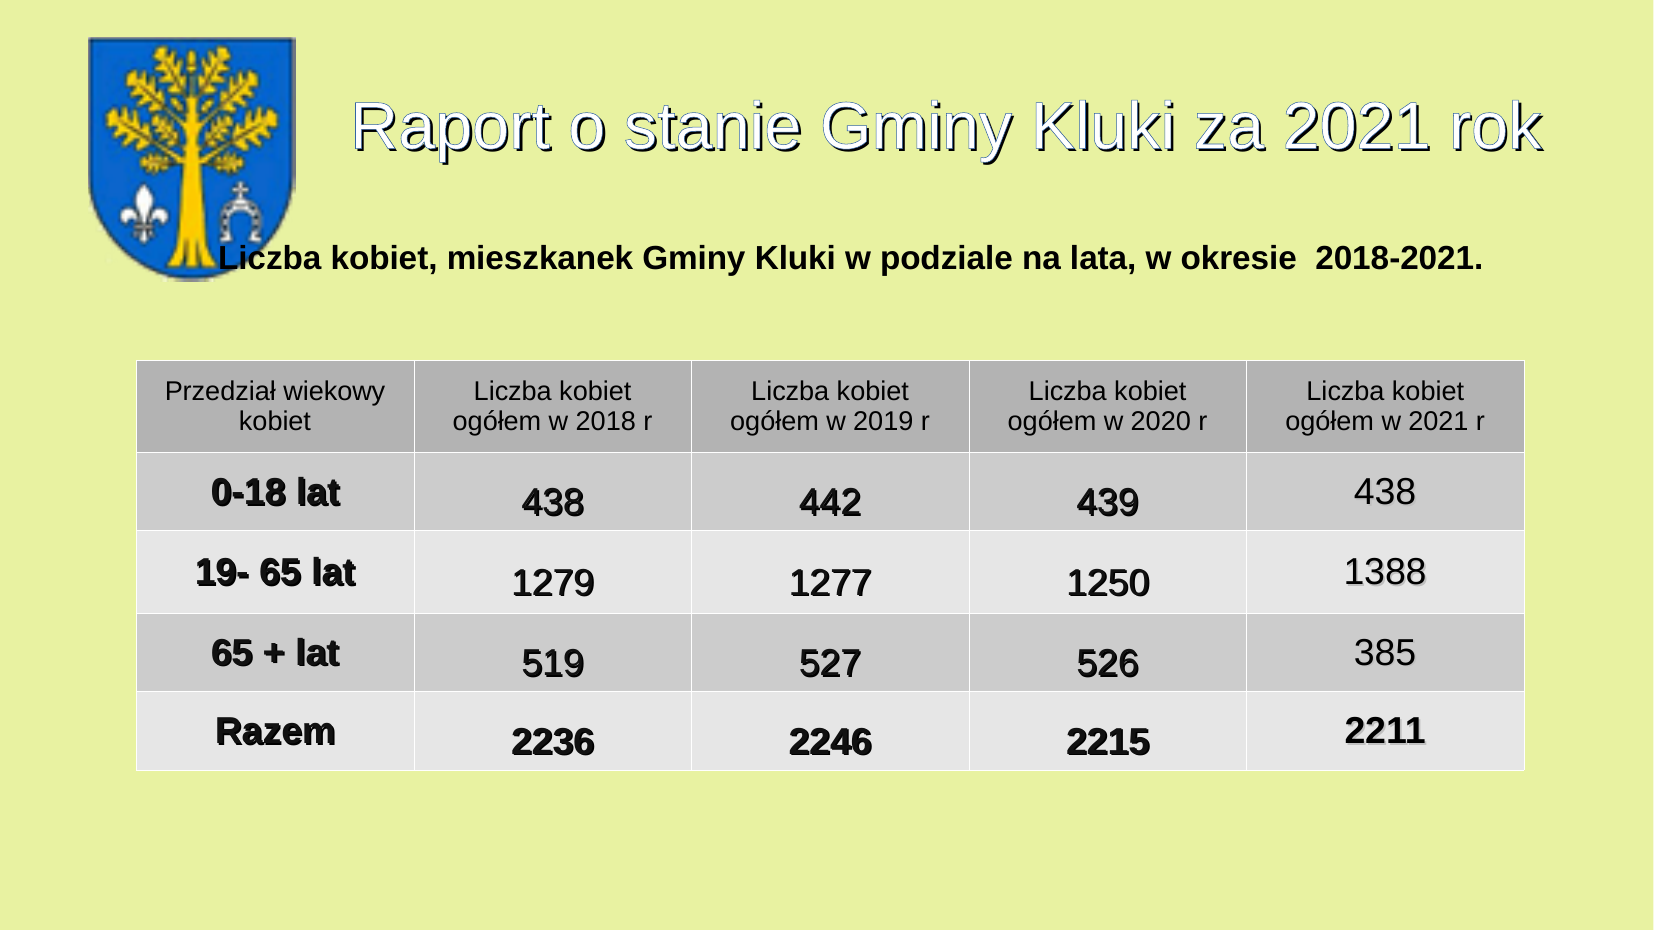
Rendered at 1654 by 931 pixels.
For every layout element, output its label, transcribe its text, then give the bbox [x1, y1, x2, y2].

table_header Liczba kobiet ogółem w 2021 r [1247, 361, 1524, 452]
table_cell 2215 [970, 692, 1246, 770]
table_cell 442 [692, 453, 969, 530]
table_cell 527 [692, 614, 969, 691]
table_cell 438 [415, 453, 691, 530]
table_cell 65 + lat [137, 614, 414, 691]
table_cell 1279 [415, 531, 691, 613]
table_cell 1250 [970, 531, 1246, 613]
table_cell 1388 [1247, 531, 1524, 613]
table_cell 439 [970, 453, 1246, 530]
table_cell 0-18 lat [137, 453, 414, 530]
table_cell 1277 [692, 531, 969, 613]
table_cell Razem [137, 692, 414, 770]
table_cell 526 [970, 614, 1246, 691]
table_cell 438 [1247, 453, 1524, 530]
subtitle Liczba kobiet, mieszkanek Gminy Kluki w podziale na lata, w okresie 2018-2021. [147, 220, 1565, 768]
table_header Przedział wiekowy kobiet [137, 361, 414, 452]
table_header Liczba kobiet ogółem w 2019 r [692, 361, 969, 452]
table_cell 19- 65 lat [137, 531, 414, 613]
table_cell 2246 [692, 692, 969, 770]
table_cell 385 [1247, 614, 1524, 691]
picture [88, 37, 296, 282]
table_header Liczba kobiet ogółem w 2018 r [415, 361, 691, 452]
table_cell 519 [415, 614, 691, 691]
table_cell 2211 [1247, 692, 1524, 770]
title Raport o stanie Gminy Kluki za 2021 rok [296, 73, 1654, 178]
table_header Liczba kobiet ogółem w 2020 r [970, 361, 1246, 452]
table_cell 2236 [415, 692, 691, 770]
